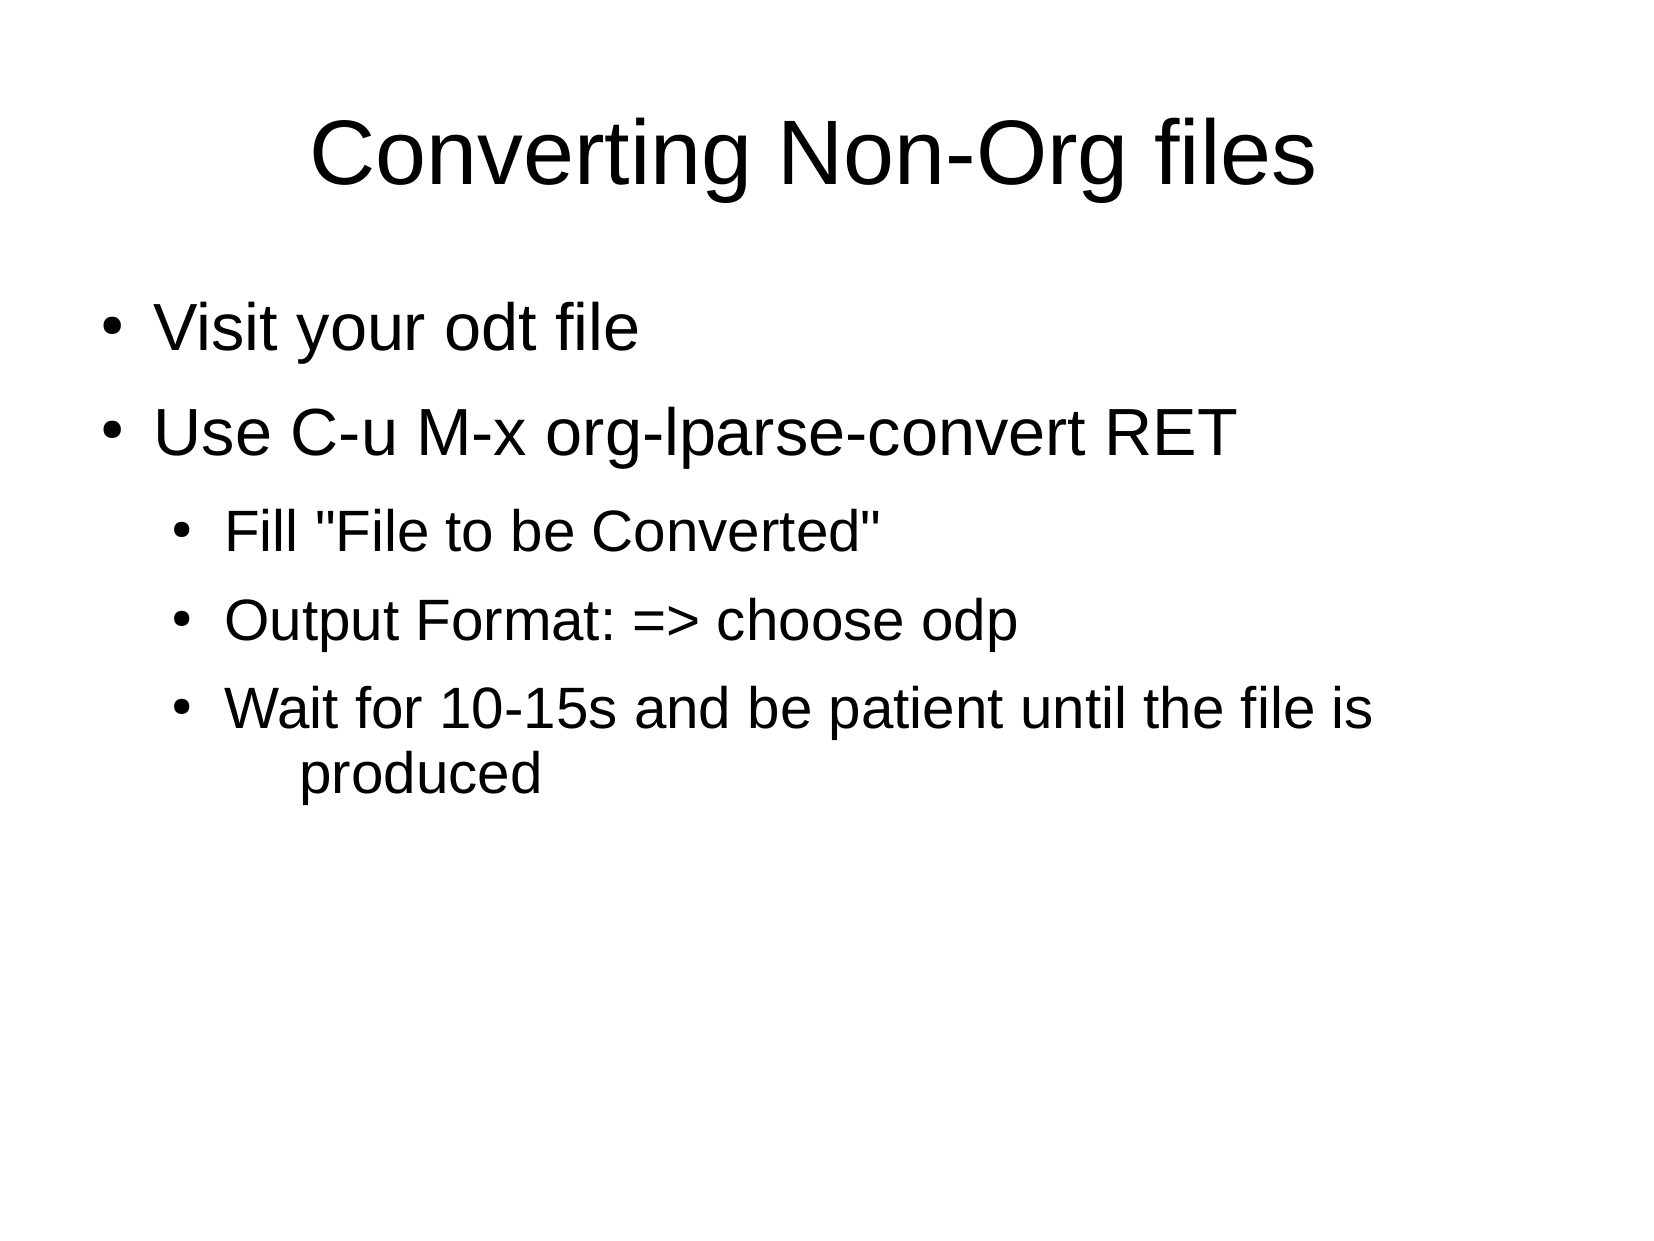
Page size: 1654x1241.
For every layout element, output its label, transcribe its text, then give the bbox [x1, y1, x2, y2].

title Converting Non-Org files [82, 49, 1571, 257]
list Visit your odt file Use C-u M-x org-lparse-convert RET Fill "File to be Converted" Output Format: => choose odp Wait for 10-15s and be patient until the file is produced [82, 290, 1571, 1109]
